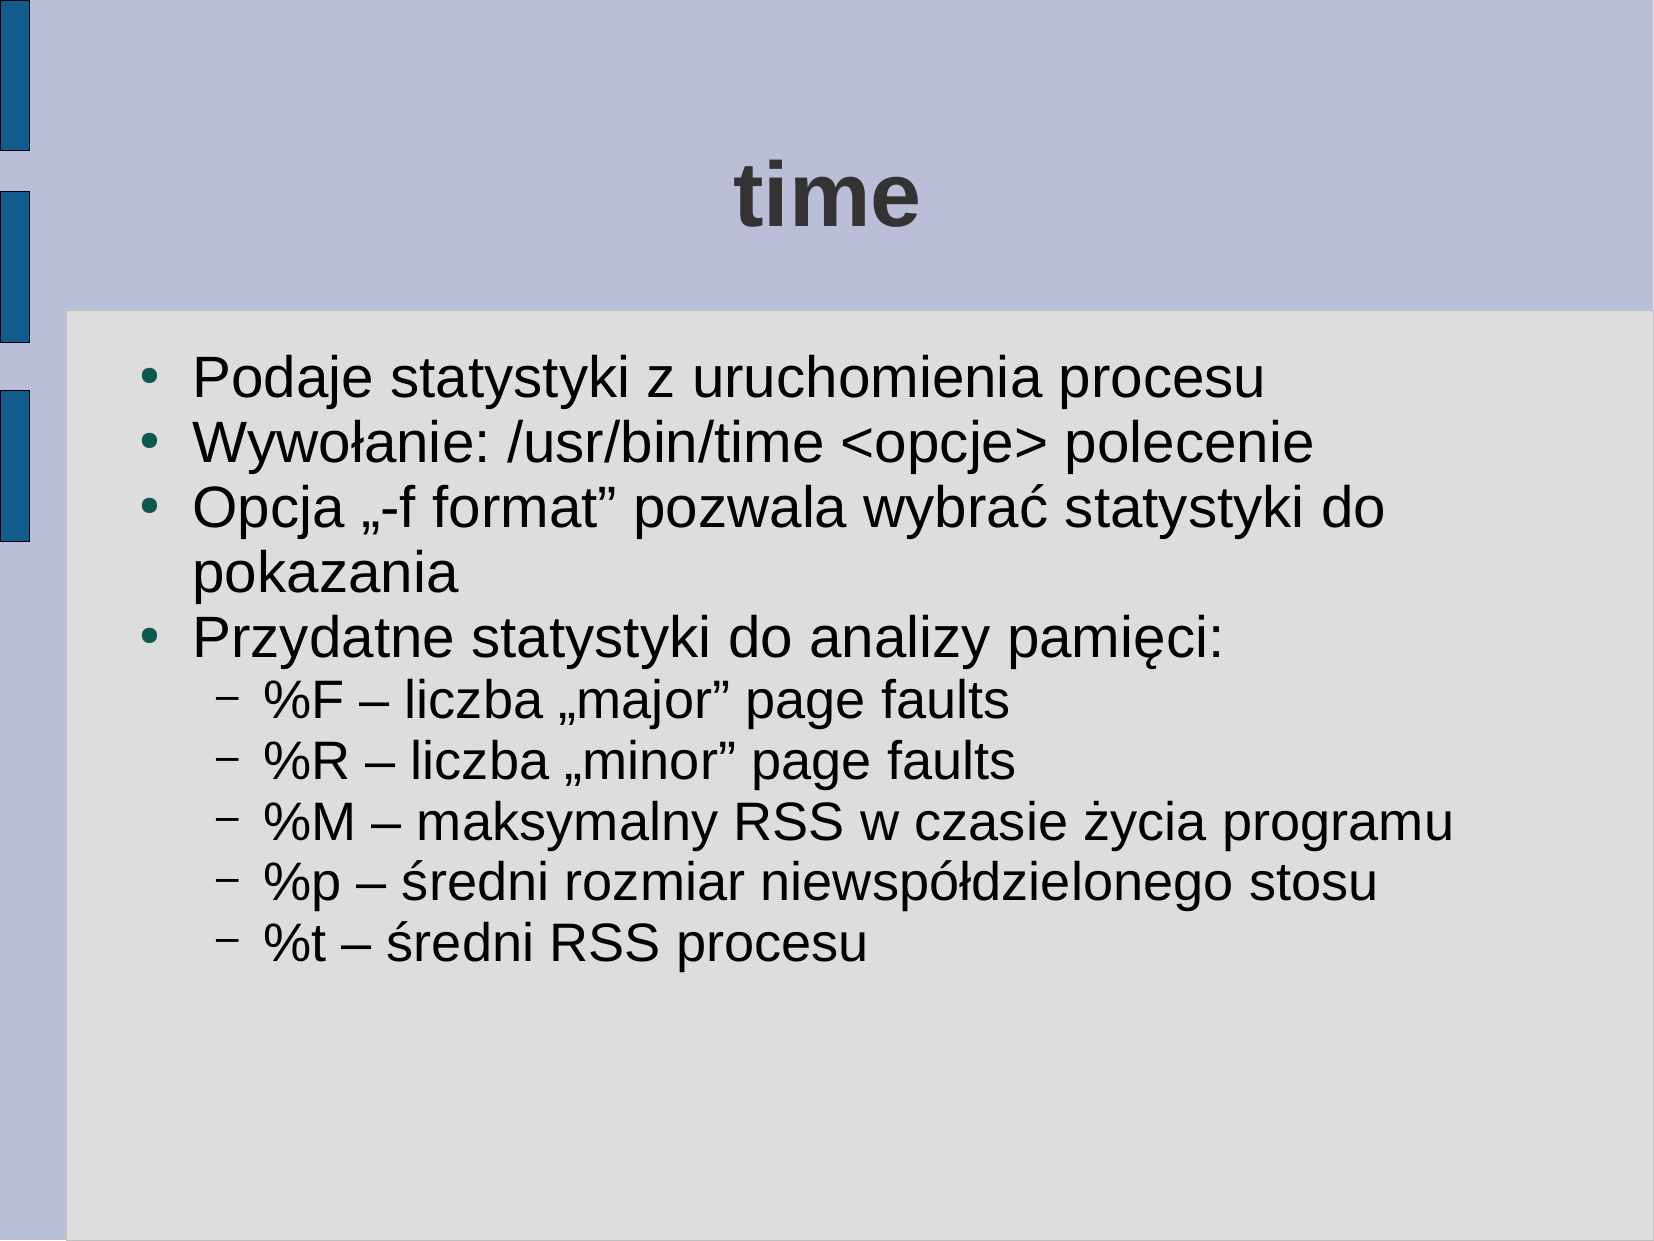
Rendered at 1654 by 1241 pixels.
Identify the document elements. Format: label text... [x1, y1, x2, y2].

list Podaje statystyki z uruchomienia procesu Wywołanie: /usr/bin/time <opcje> polecenie Opcja „-f format” pozwala wybrać statystyki do pokazania Przydatne statystyki do analizy pamięci: %F – liczba „major” page faults %R – liczba „minor” page faults %M – maksymalny RSS w czasie życia programu %p – średni rozmiar niewspółdzielonego stosu %t – średni RSS procesu [121, 344, 1534, 1143]
title time [121, 91, 1534, 299]
